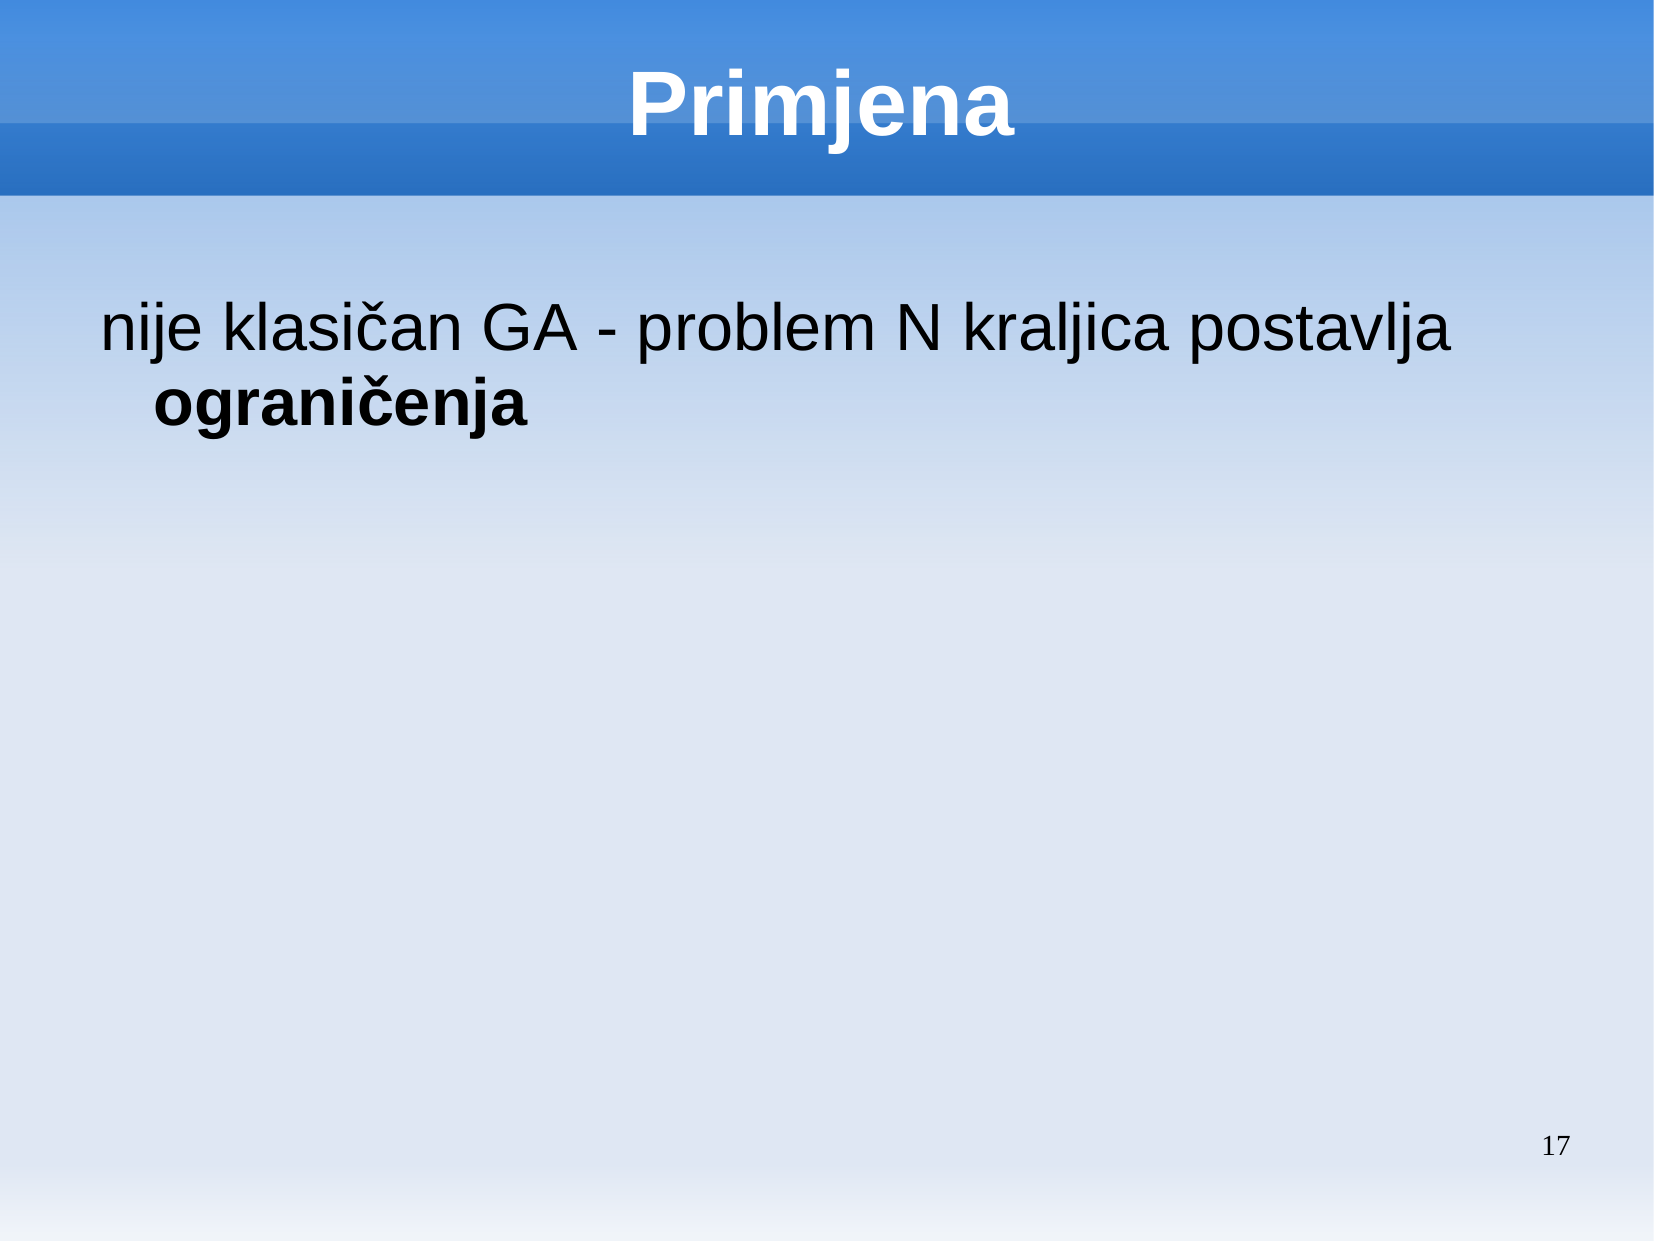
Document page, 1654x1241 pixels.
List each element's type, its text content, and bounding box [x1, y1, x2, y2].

picture [0, 0, 1654, 1241]
title Primjena [76, 7, 1565, 200]
list nije klasičan GA - problem N kraljica postavlja ograničenja [82, 290, 1571, 1094]
